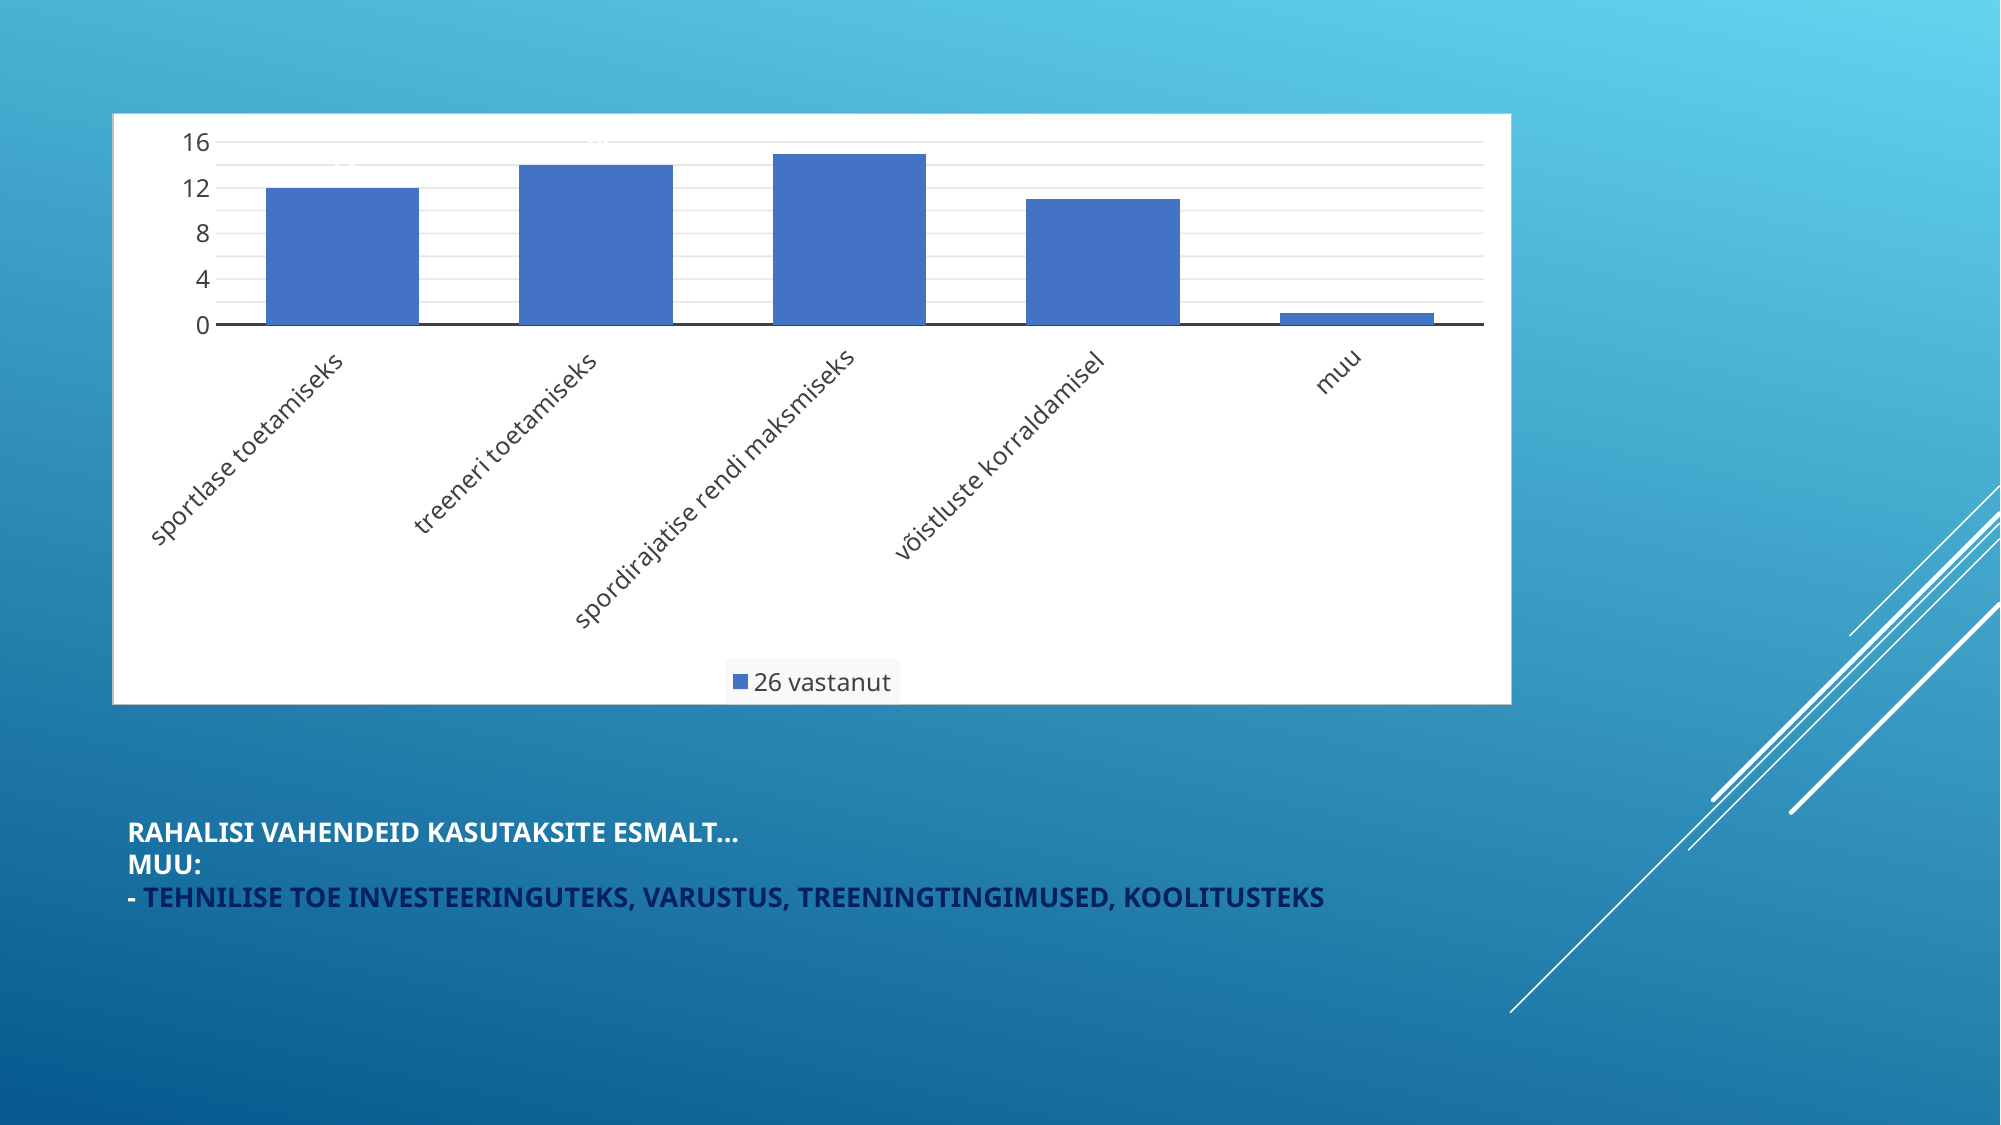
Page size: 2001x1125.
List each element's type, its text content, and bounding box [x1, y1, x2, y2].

title Rahalisi vahendeid kasutaksite esmalt... MUU: - tehnilise toe investeeringuteks, varustus, treeningtingimused, koolitusteks [112, 736, 1513, 1125]
chart [112, 112, 1513, 706]
